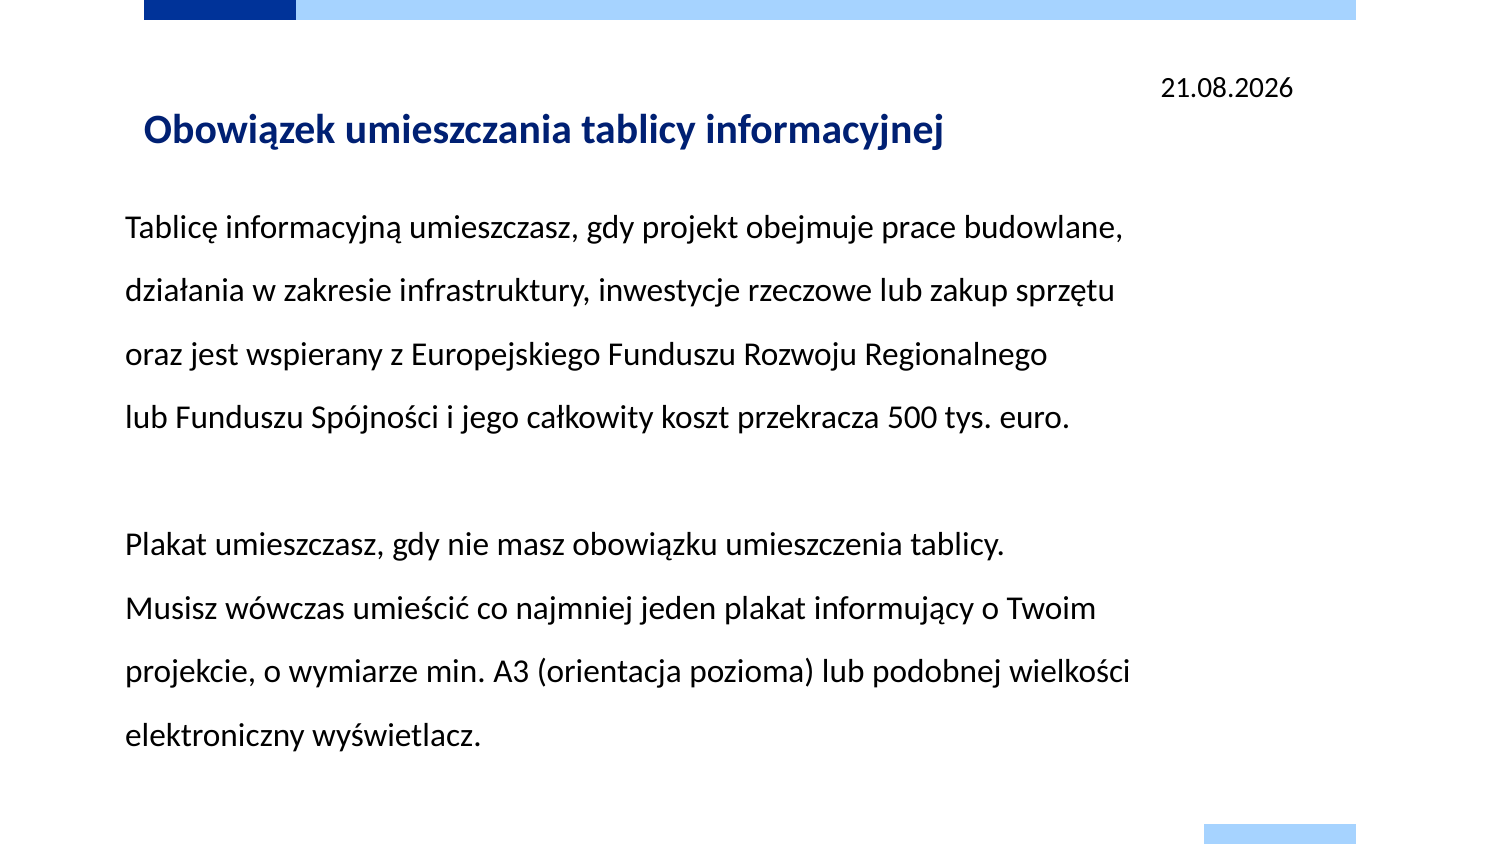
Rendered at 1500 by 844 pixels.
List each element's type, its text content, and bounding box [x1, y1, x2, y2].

list Tablicę informacyjną umieszczasz, gdy projekt obejmuje prace budowlane, działania w zakresie infrastruktury, inwestycje rzeczowe lub zakup sprzętu oraz jest wspierany z Europejskiego Funduszu Rozwoju Regionalnego lub Funduszu Spójności i jego całkowity koszt przekracza 500 tys. euro. Plakat umieszczasz, gdy nie masz obowiązku umieszczenia tablicy. Musisz wówczas umieścić co najmniej jeden plakat informujący o Twoim projekcie, o wymiarze min. A3 (orientacja pozioma) lub podobnej wielkości elektroniczny wyświetlacz. [125, 196, 1357, 803]
text_box 02.07.2024 [1145, 60, 1347, 102]
title Obowiązek umieszczania tablicy informacyjnej [143, 100, 1357, 196]
